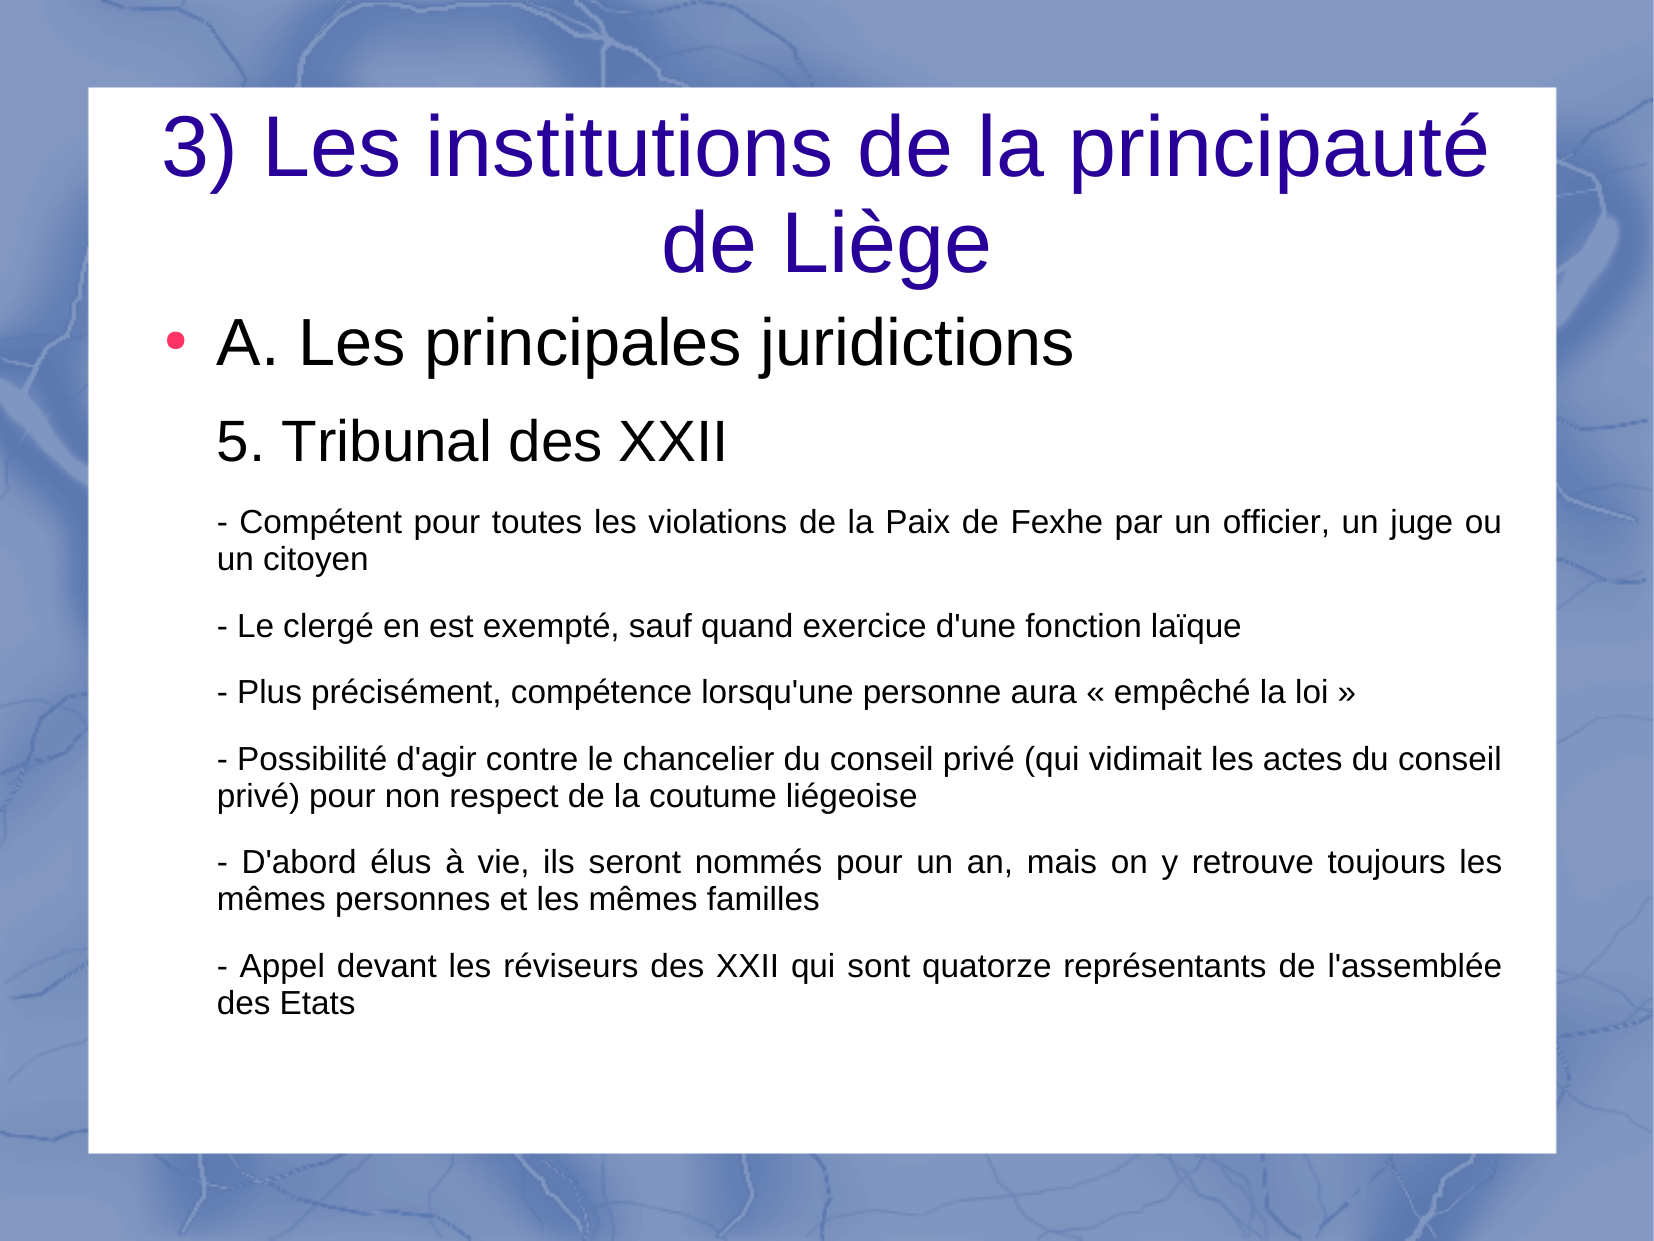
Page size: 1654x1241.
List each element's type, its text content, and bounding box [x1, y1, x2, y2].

title 3) Les institutions de la principauté de Liège [118, 90, 1536, 298]
list A. Les principales juridictions 5. Tribunal des XXII - Compétent pour toutes les violations de la Paix de Fexhe par un officier, un juge ou un citoyen - Le clergé en est exempté, sauf quand exercice d'une fonction laïque - Plus précisément, compétence lorsqu'une personne aura « empêché la loi » - Possibilité d'agir contre le chancelier du conseil privé (qui vidimait les actes du conseil privé) pour non respect de la coutume liégeoise - D'abord élus à vie, ils seront nommés pour un an, mais on y retrouve toujours les mêmes personnes et les mêmes familles - Appel devant les réviseurs des XXII qui sont quatorze représentants de l'assemblée des Etats [146, 304, 1505, 1025]
picture [0, 0, 1654, 1241]
